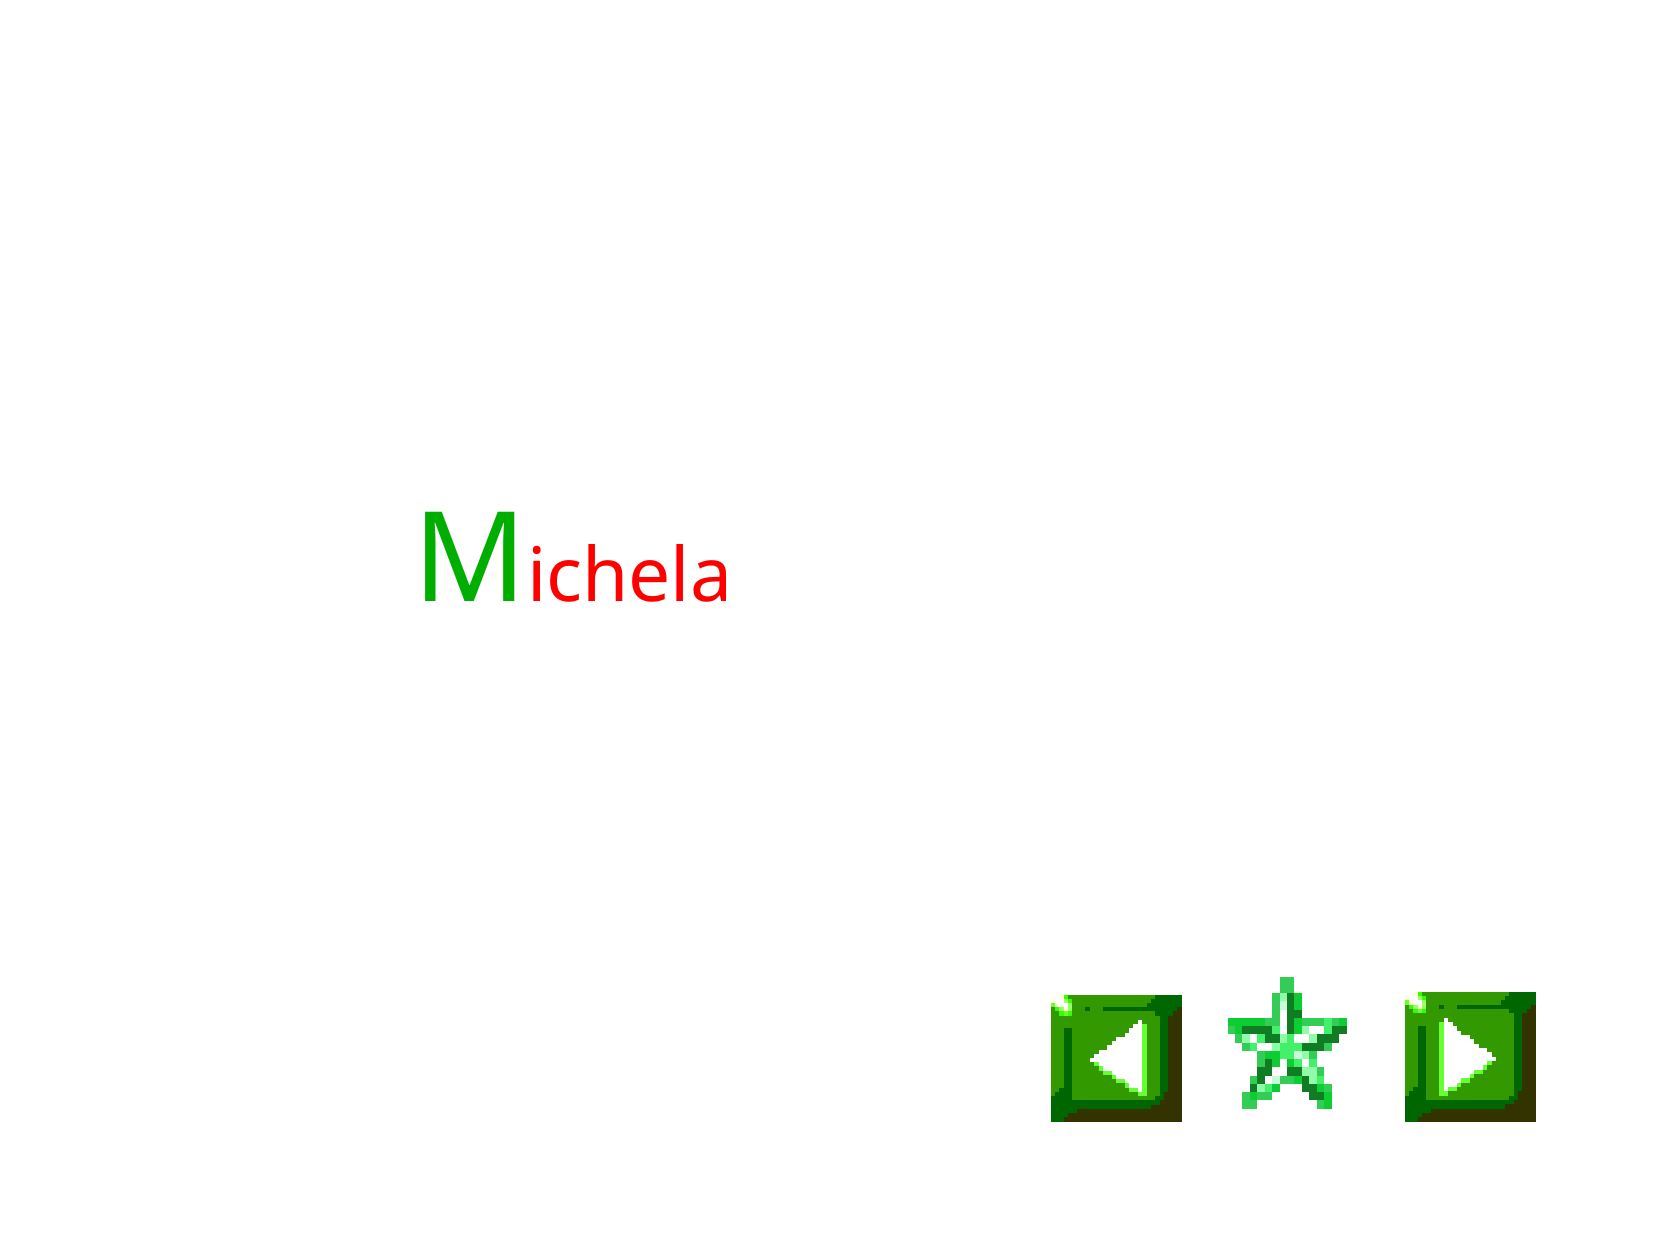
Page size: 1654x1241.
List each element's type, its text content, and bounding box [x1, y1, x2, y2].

picture [1405, 992, 1536, 1123]
picture [1051, 995, 1182, 1123]
picture [1228, 977, 1347, 1109]
subtitle Michela [82, 290, 1063, 815]
